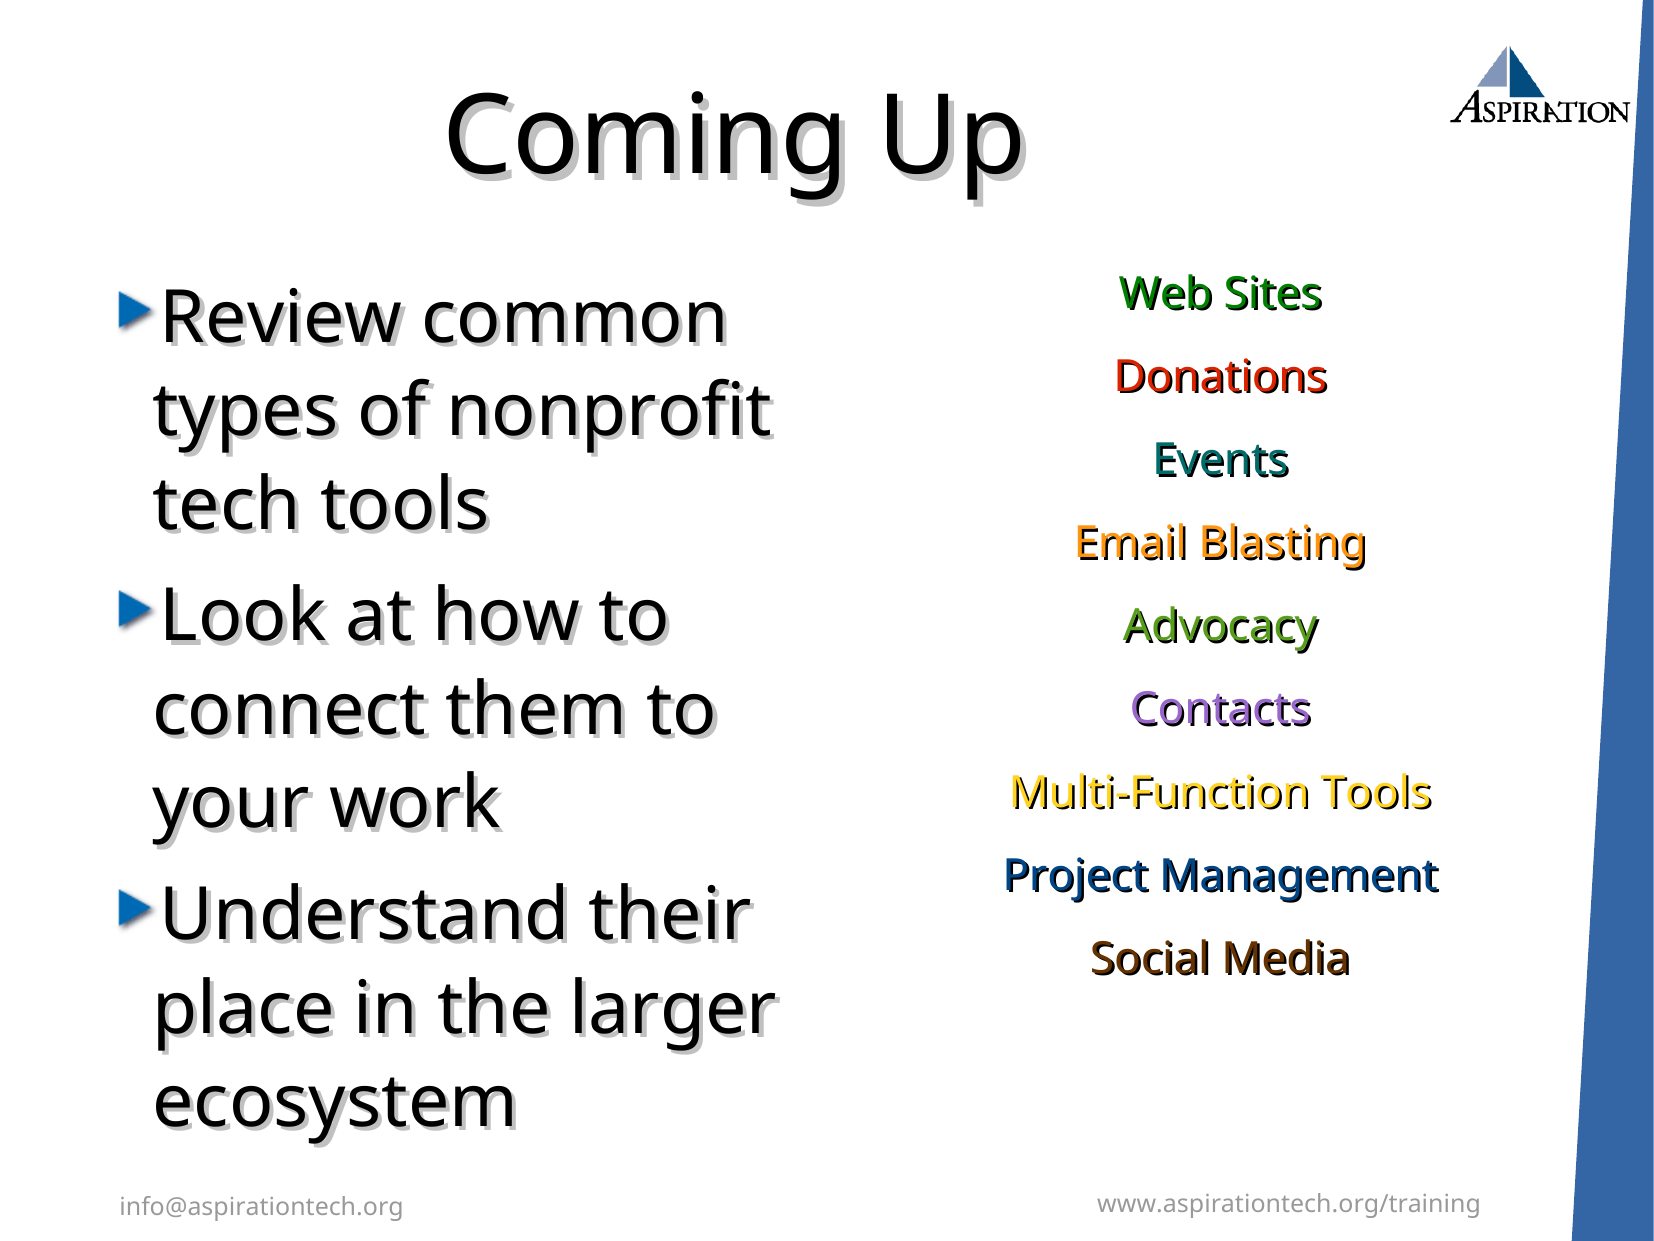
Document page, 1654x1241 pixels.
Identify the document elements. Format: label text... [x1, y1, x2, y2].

list Web Sites Donations Events Email Blasting Advocacy Contacts Multi-Function Tools Project Management Social Media [843, 263, 1596, 983]
title Coming Up [54, 21, 1415, 227]
picture [1450, 46, 1631, 132]
list Review common types of nonprofit tech tools Look at how to connect them to your work Understand their place in the larger ecosystem [54, 263, 807, 1144]
